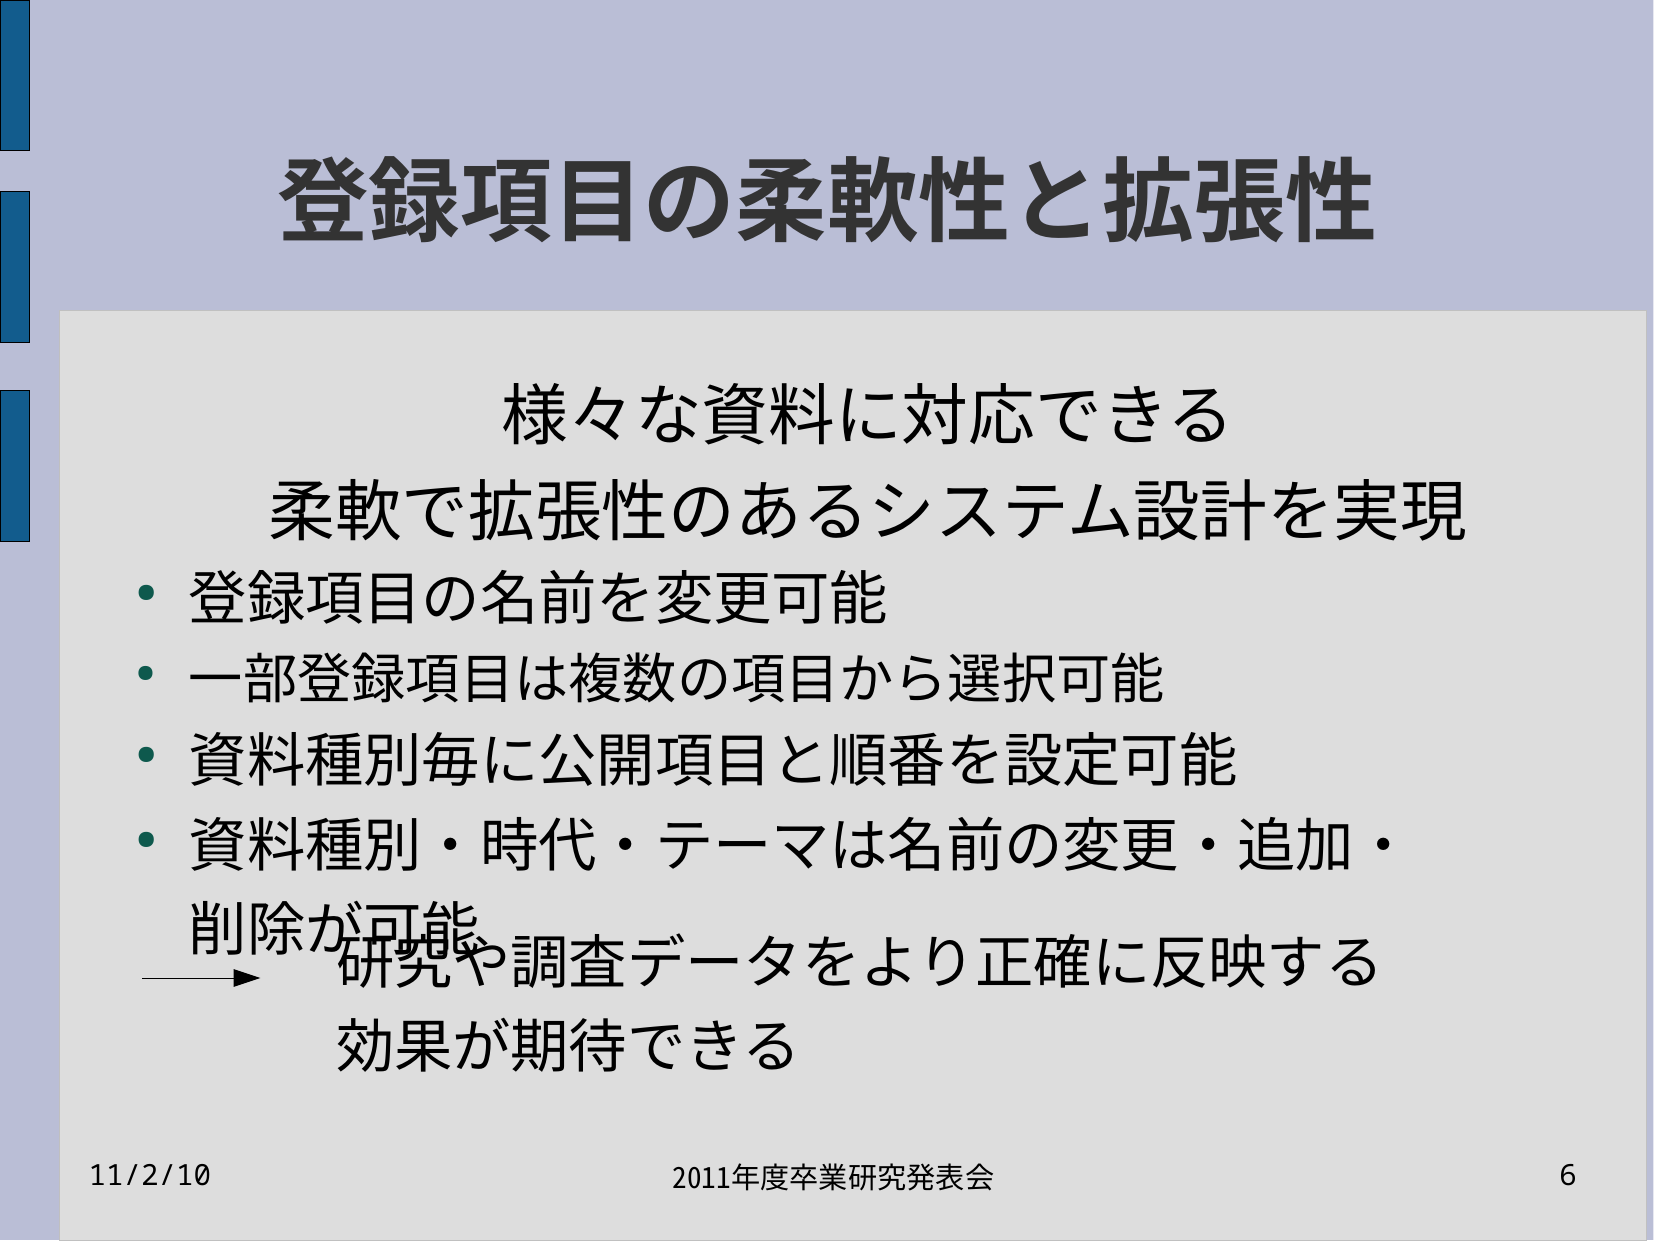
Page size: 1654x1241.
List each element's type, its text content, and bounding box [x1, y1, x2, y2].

text_box 研究や調査データをより正確に反映する効果が期待できる [321, 908, 1444, 1078]
title 登録項目の柔軟性と拡張性 [121, 91, 1534, 299]
text_box 様々な資料に対応できる 柔軟で拡張性のあるシステム設計を実現 [147, 354, 1565, 503]
list 登録項目の名前を変更可能 一部登録項目は複数の項目から選択可能 資料種別毎に公開項目と順番を設定可能 資料種別・時代・テーマは名前の変更・追加・ 削除が可能 [118, 472, 1531, 945]
